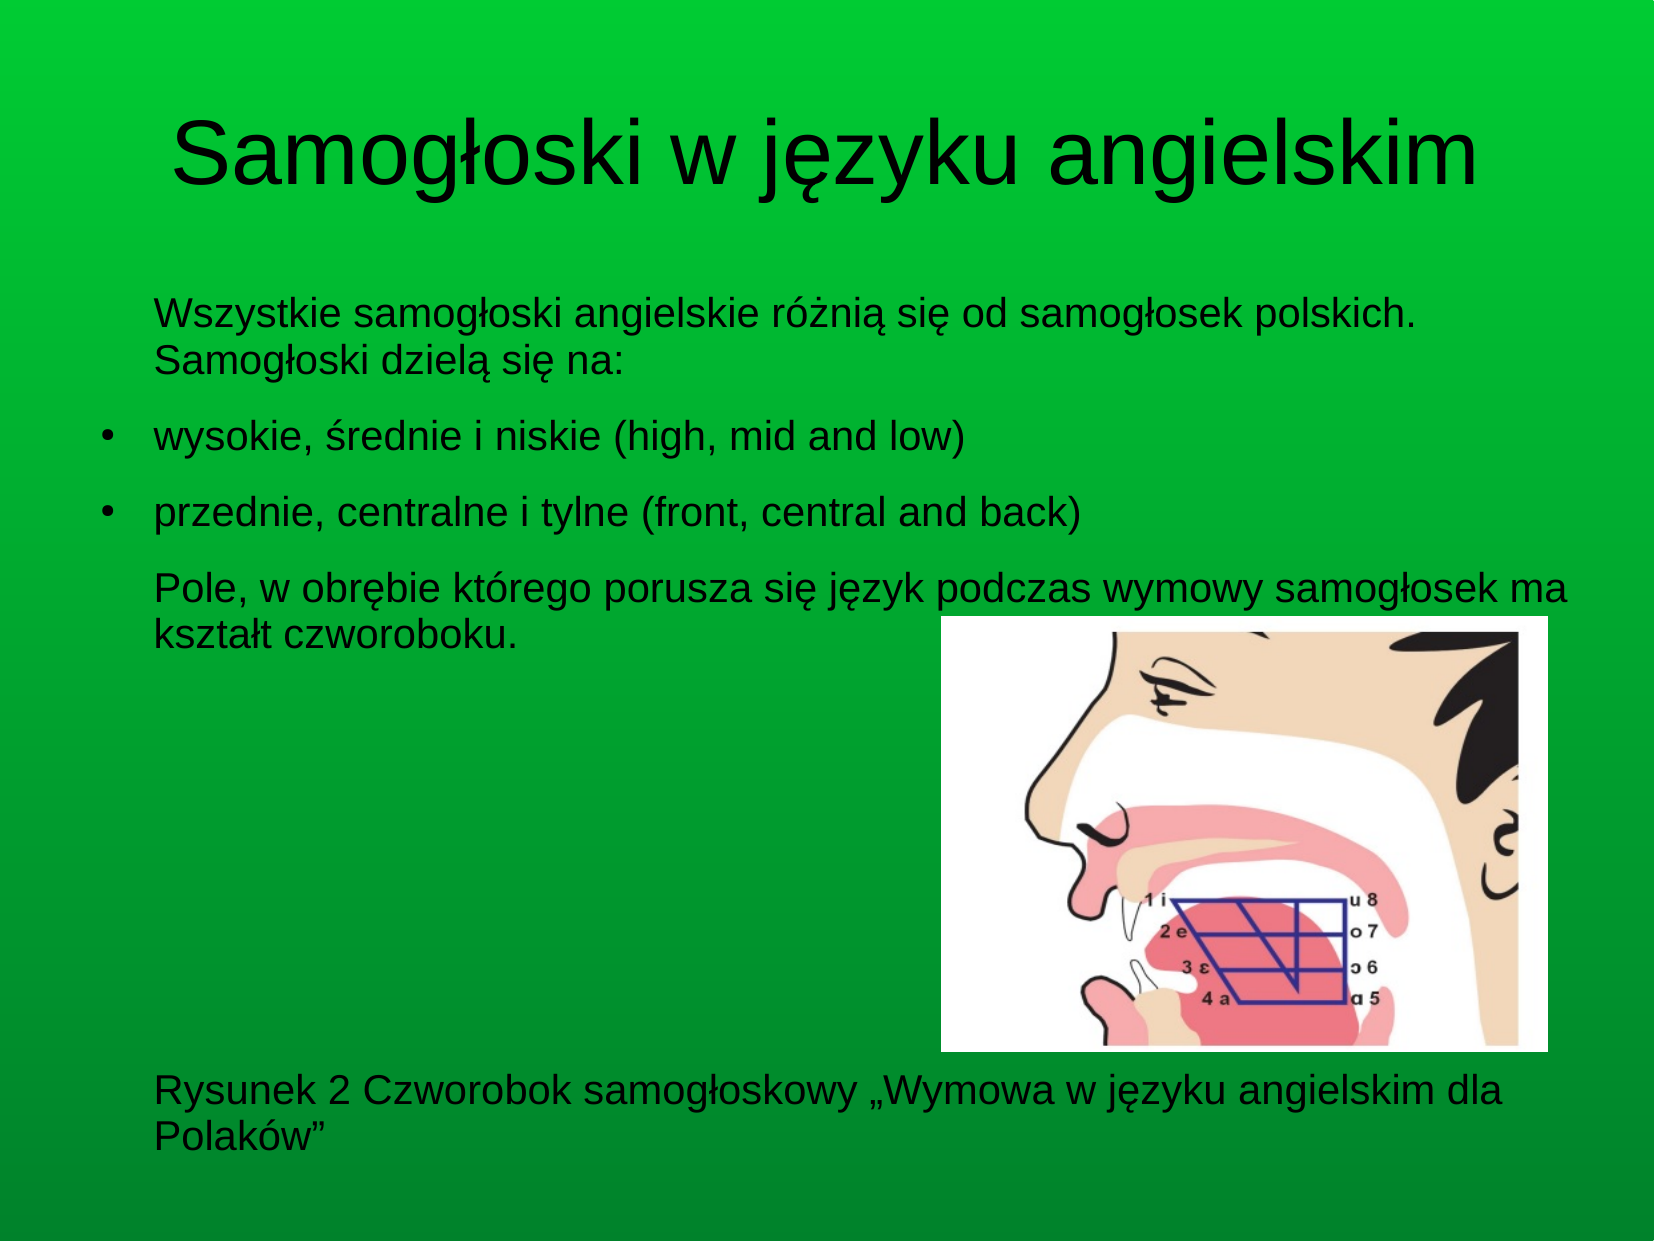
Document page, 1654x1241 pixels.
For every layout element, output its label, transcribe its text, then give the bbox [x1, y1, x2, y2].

list Wszystkie samogłoski angielskie różnią się od samogłosek polskich. Samogłoski dzielą się na: wysokie, średnie i niskie (high, mid and low) przednie, centralne i tylne (front, central and back) Pole, w obrębie którego porusza się język podczas wymowy samogłosek ma kształt czworoboku. Rysunek 2 Czworobok samogłoskowy „Wymowa w języku angielskim dla Polaków” [82, 290, 1571, 1164]
title Samogłoski w języku angielskim [82, 49, 1571, 257]
picture [941, 616, 1548, 1052]
